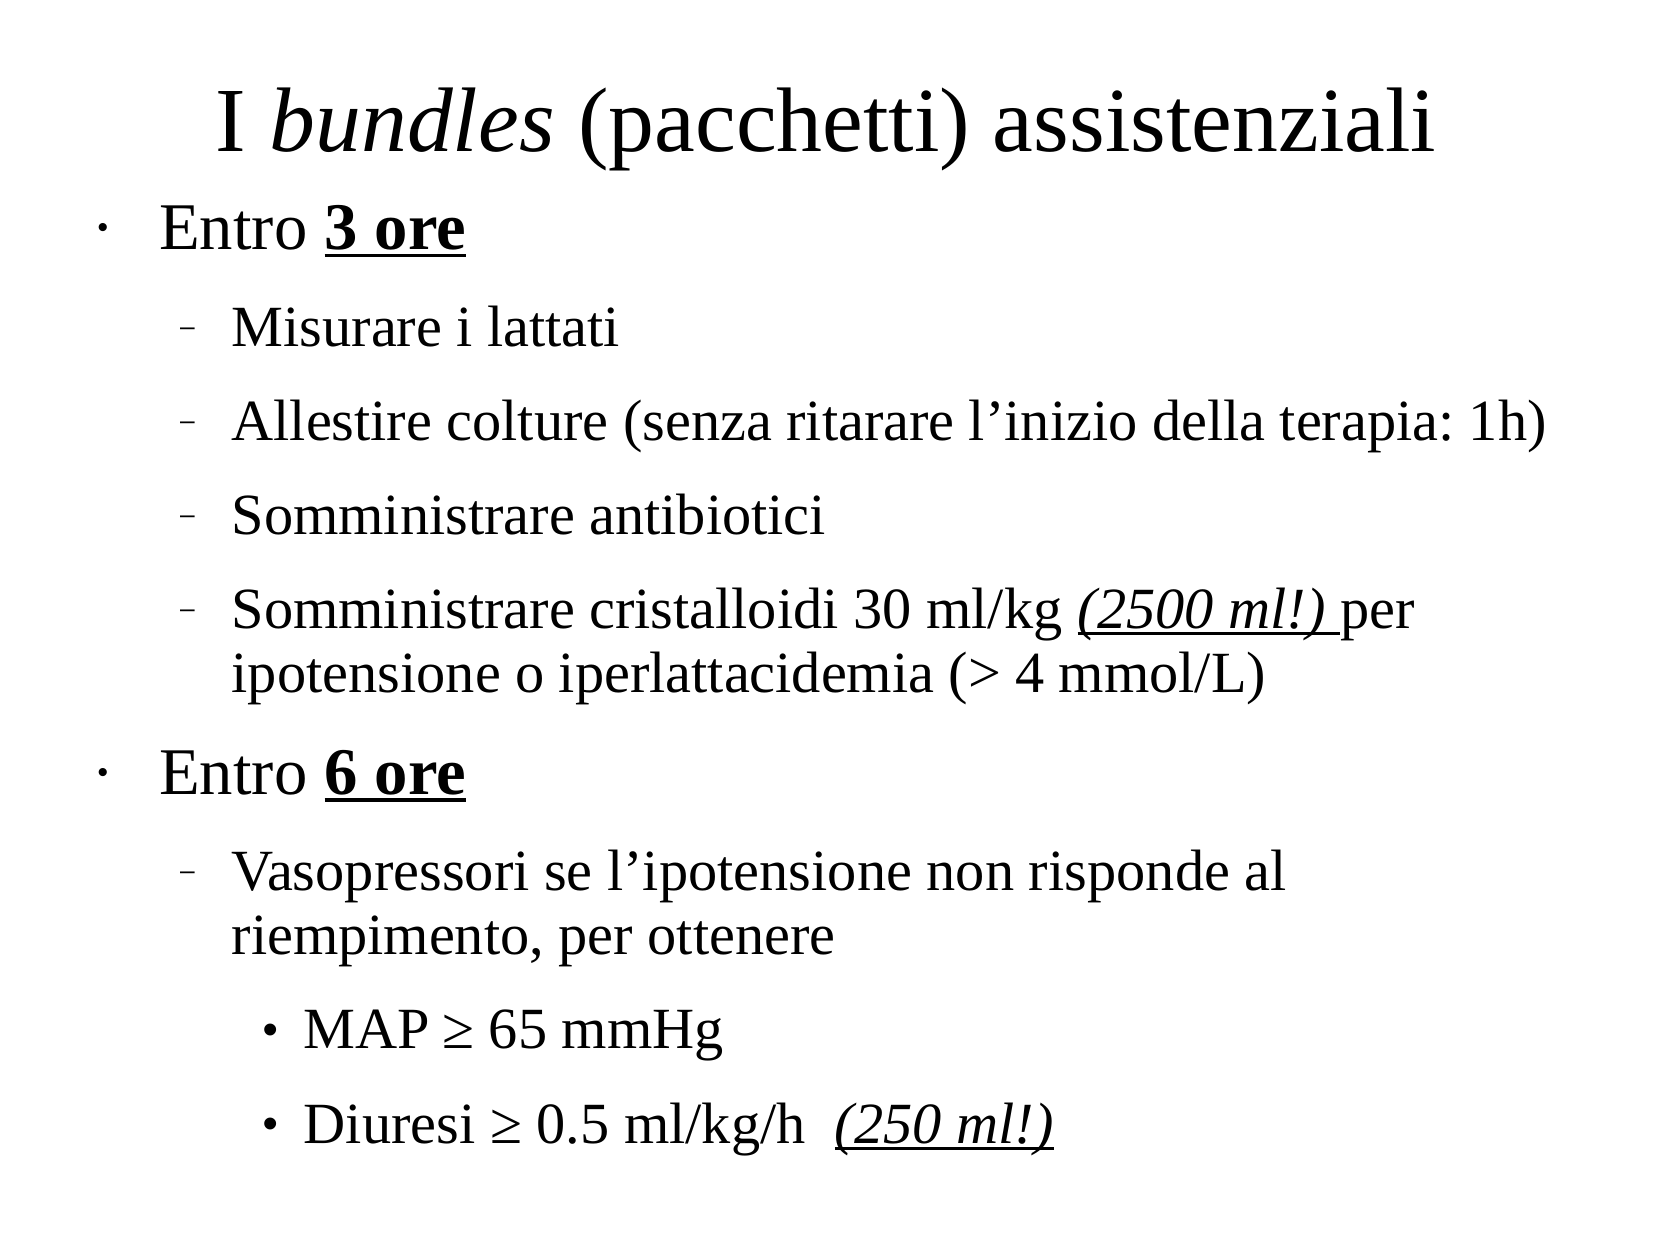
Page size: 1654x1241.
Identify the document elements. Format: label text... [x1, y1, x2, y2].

title I bundles (pacchetti) assistenziali [82, 17, 1571, 183]
list Entro 3 ore Misurare i lattati Allestire colture (senza ritarare l’inizio della terapia: 1h) Somministrare antibiotici Somministrare cristalloidi 30 ml/kg (2500 ml!) per ipotensione o iperlattacidemia (> 4 mmol/L) Entro 6 ore Vasopressori se l’ipotensione non risponde al riempimento, per ottenere MAP ≥ 65 mmHg Diuresi ≥ 0.5 ml/kg/h (250 ml!) [82, 183, 1571, 1117]
